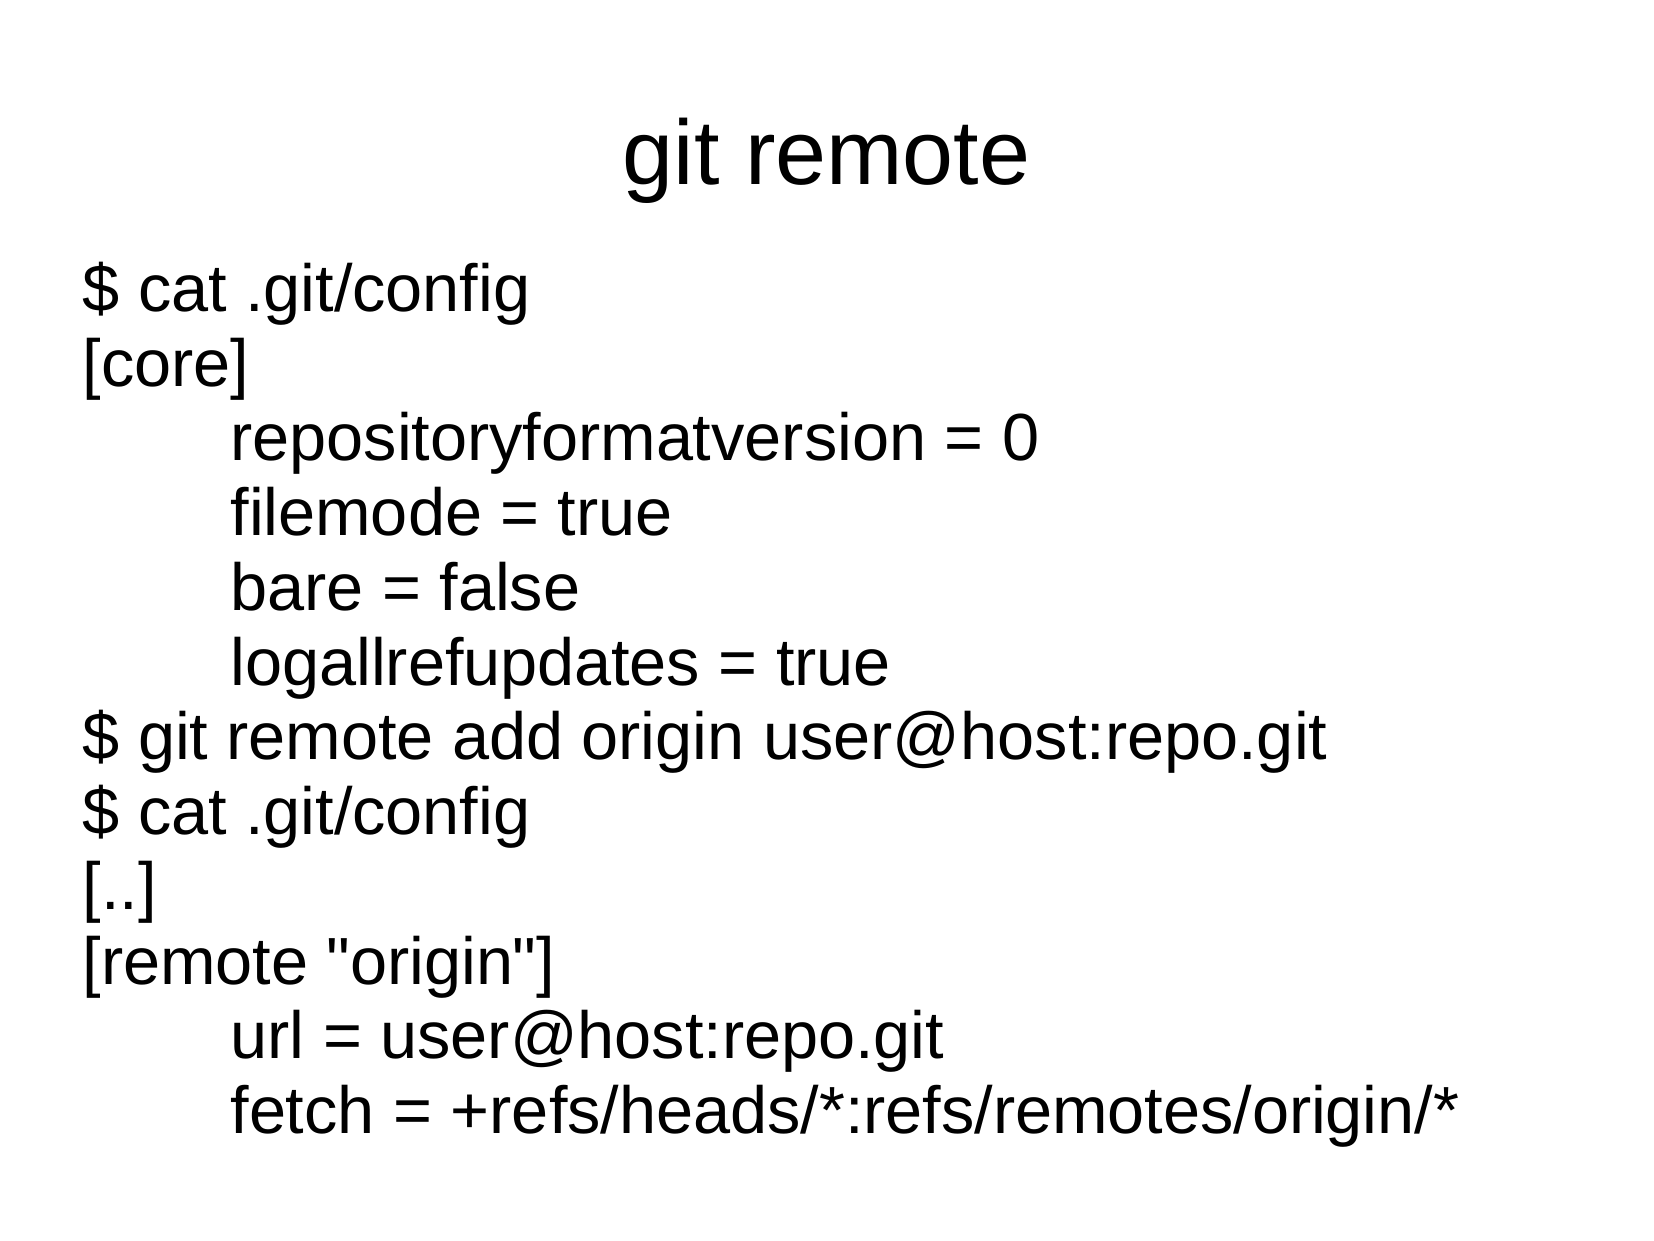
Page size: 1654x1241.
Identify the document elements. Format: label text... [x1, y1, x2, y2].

title git remote [82, 56, 1571, 250]
subtitle $ cat .git/config [core] repositoryformatversion = 0 filemode = true bare = false logallrefupdates = true $ git remote add origin user@host:repo.git $ cat .git/config [..] [remote "origin"] url = user@host:repo.git fetch = +refs/heads/*:refs/remotes/origin/* [82, 250, 1571, 1149]
